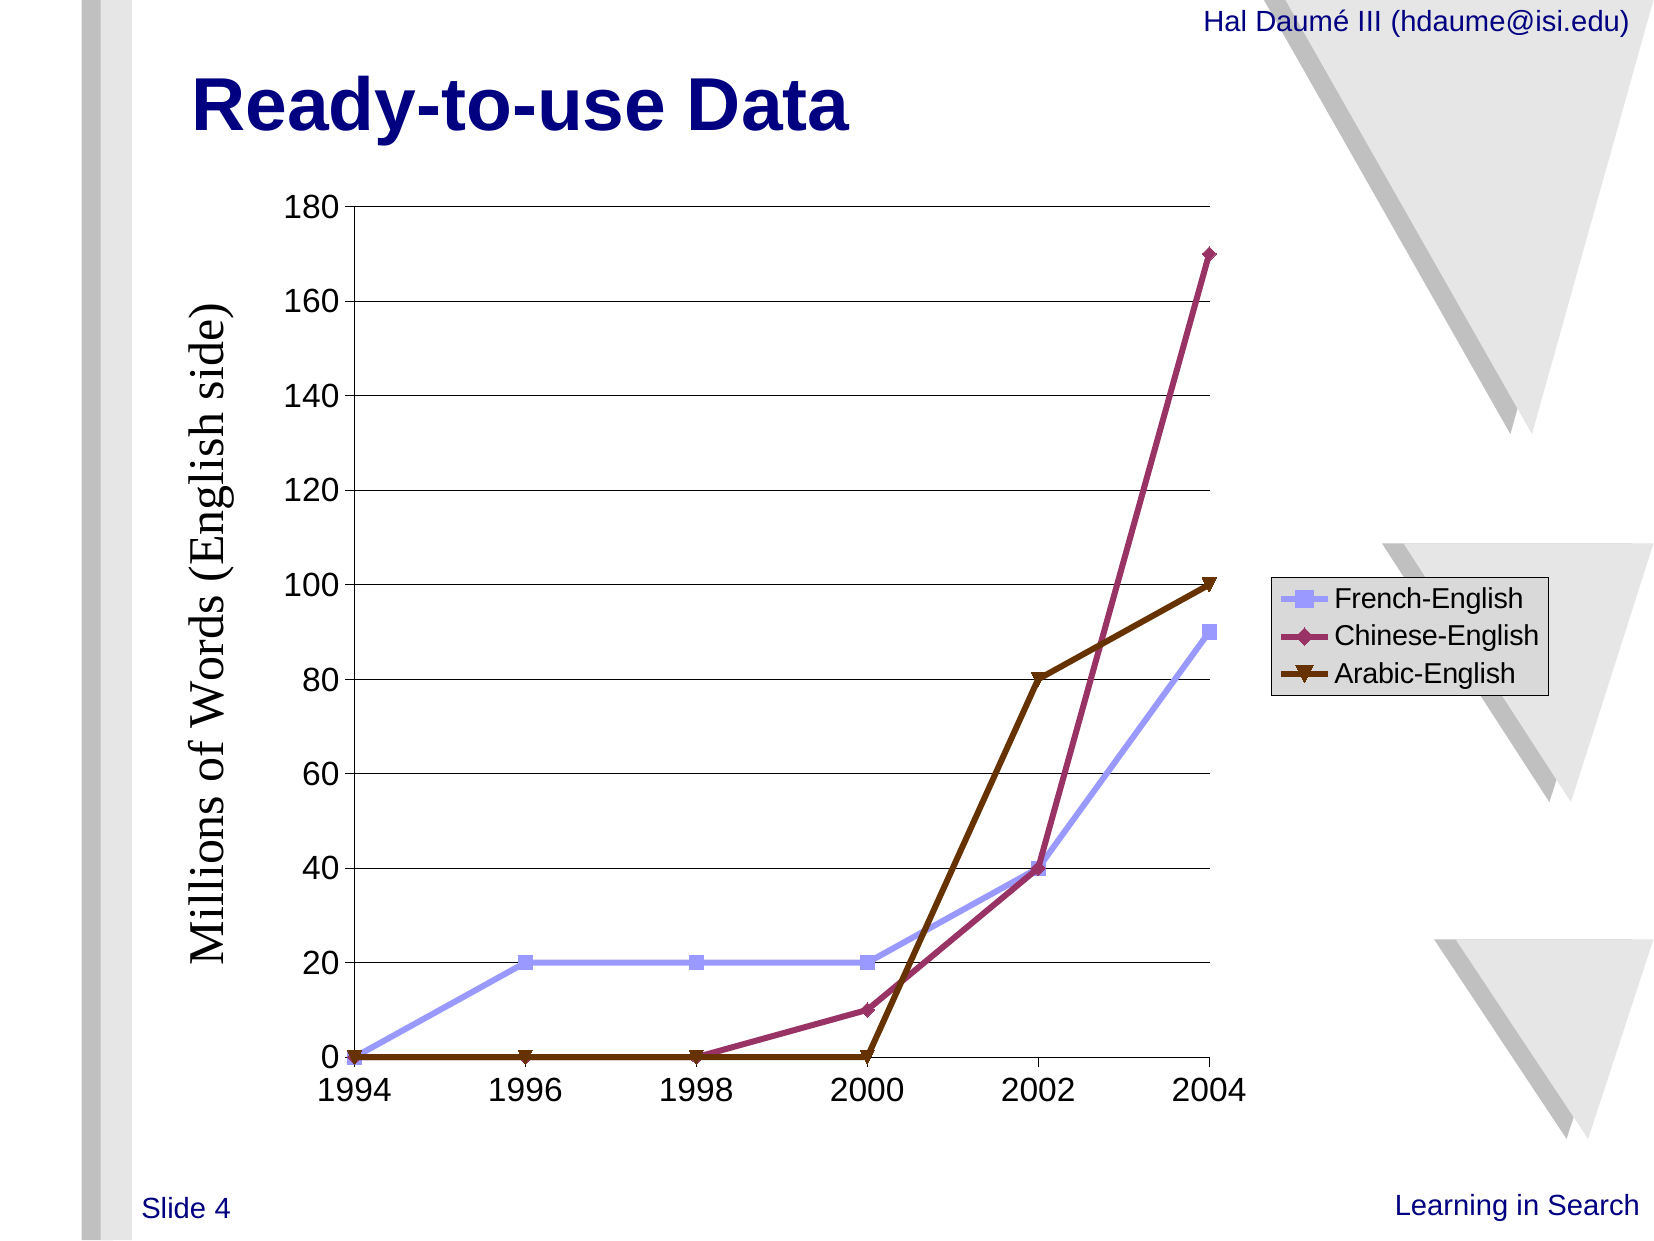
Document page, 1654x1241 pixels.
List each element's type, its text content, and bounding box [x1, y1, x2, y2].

title Ready-to-use Data [176, 36, 1509, 174]
text_box Millions of Words (English side) [179, 302, 241, 966]
chart [210, 188, 1559, 1142]
